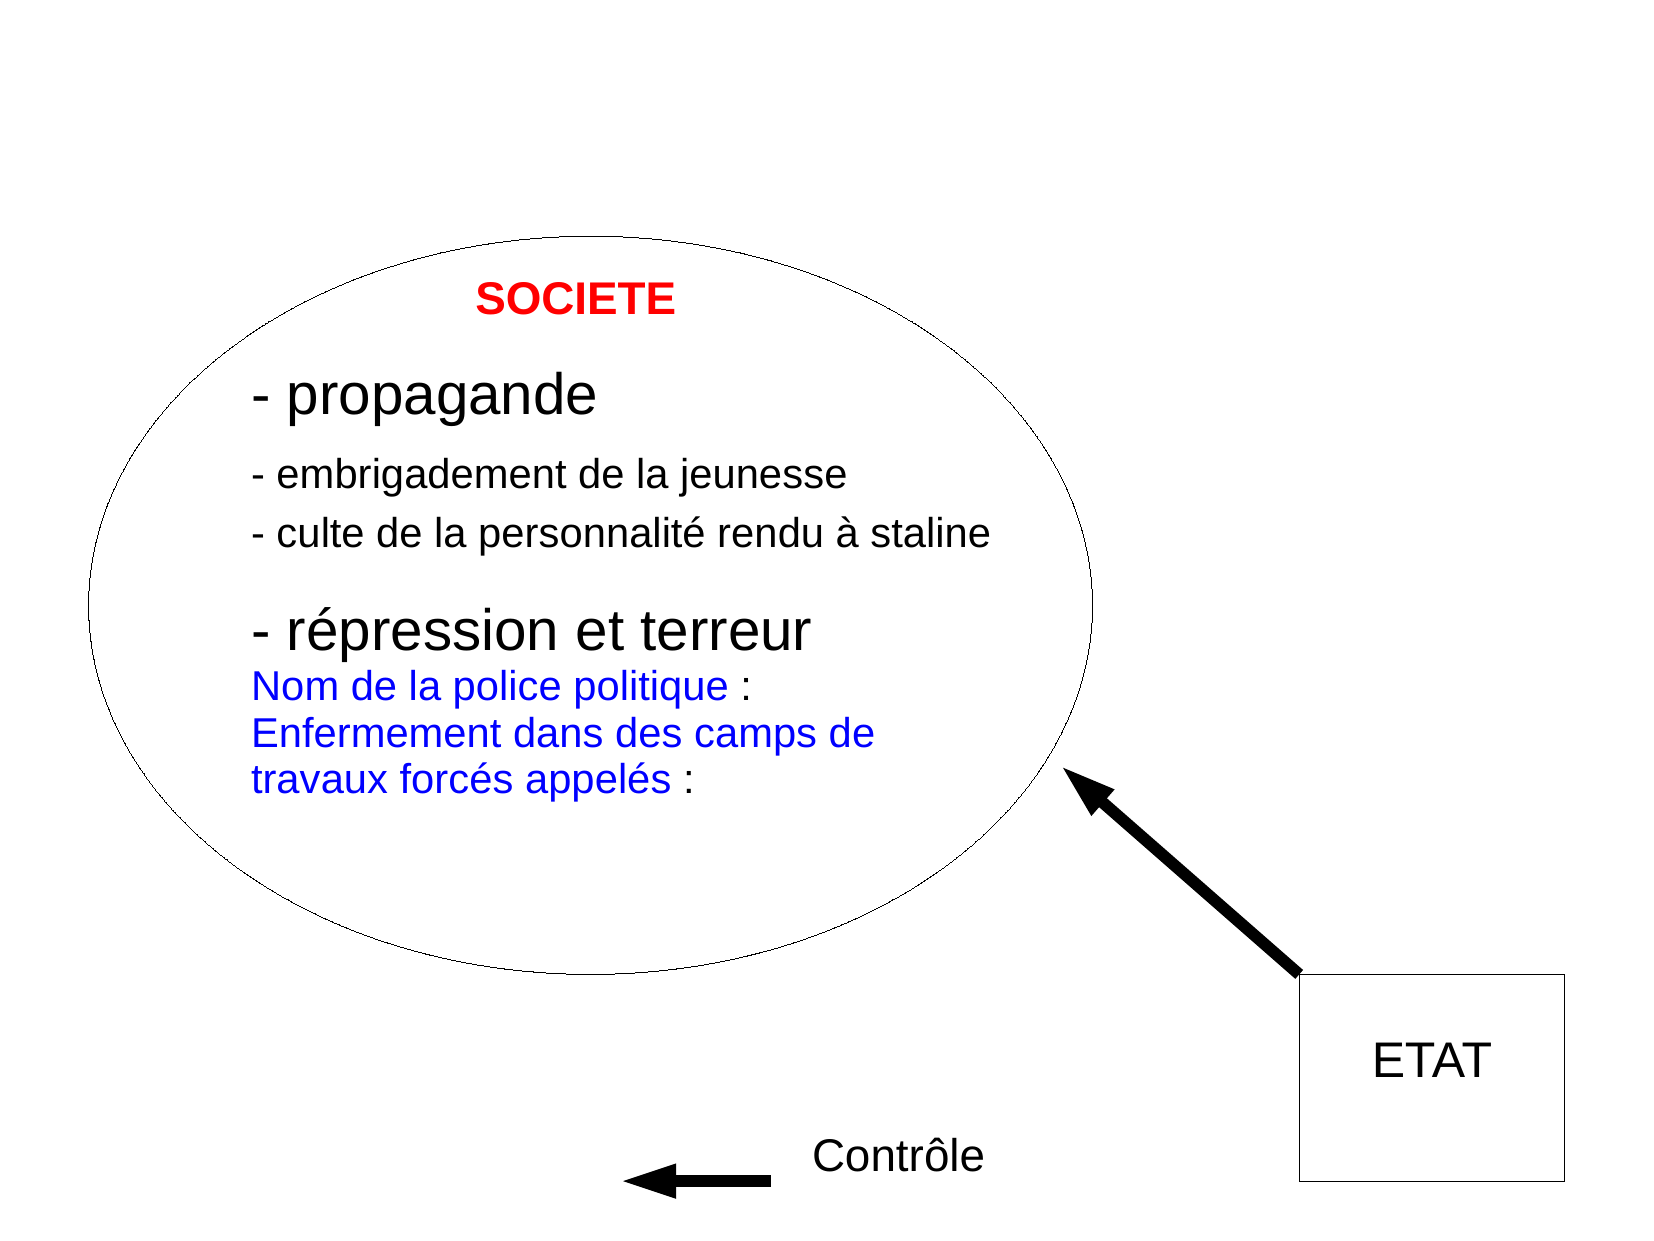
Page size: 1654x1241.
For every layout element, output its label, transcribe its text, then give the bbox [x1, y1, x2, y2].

text_box - culte de la personnalité rendu à staline [236, 501, 1123, 564]
text_box - propagande [236, 354, 1034, 434]
text_box - répression et terreur Nom de la police politique : Enfermement dans des camps de travaux forcés appelés : [236, 590, 1034, 858]
text_box - embrigadement de la jeunesse [236, 442, 1123, 501]
text_box ETAT [1299, 1025, 1565, 1096]
text_box Contrôle [797, 1122, 1123, 1188]
text_box SOCIETE [265, 265, 886, 333]
